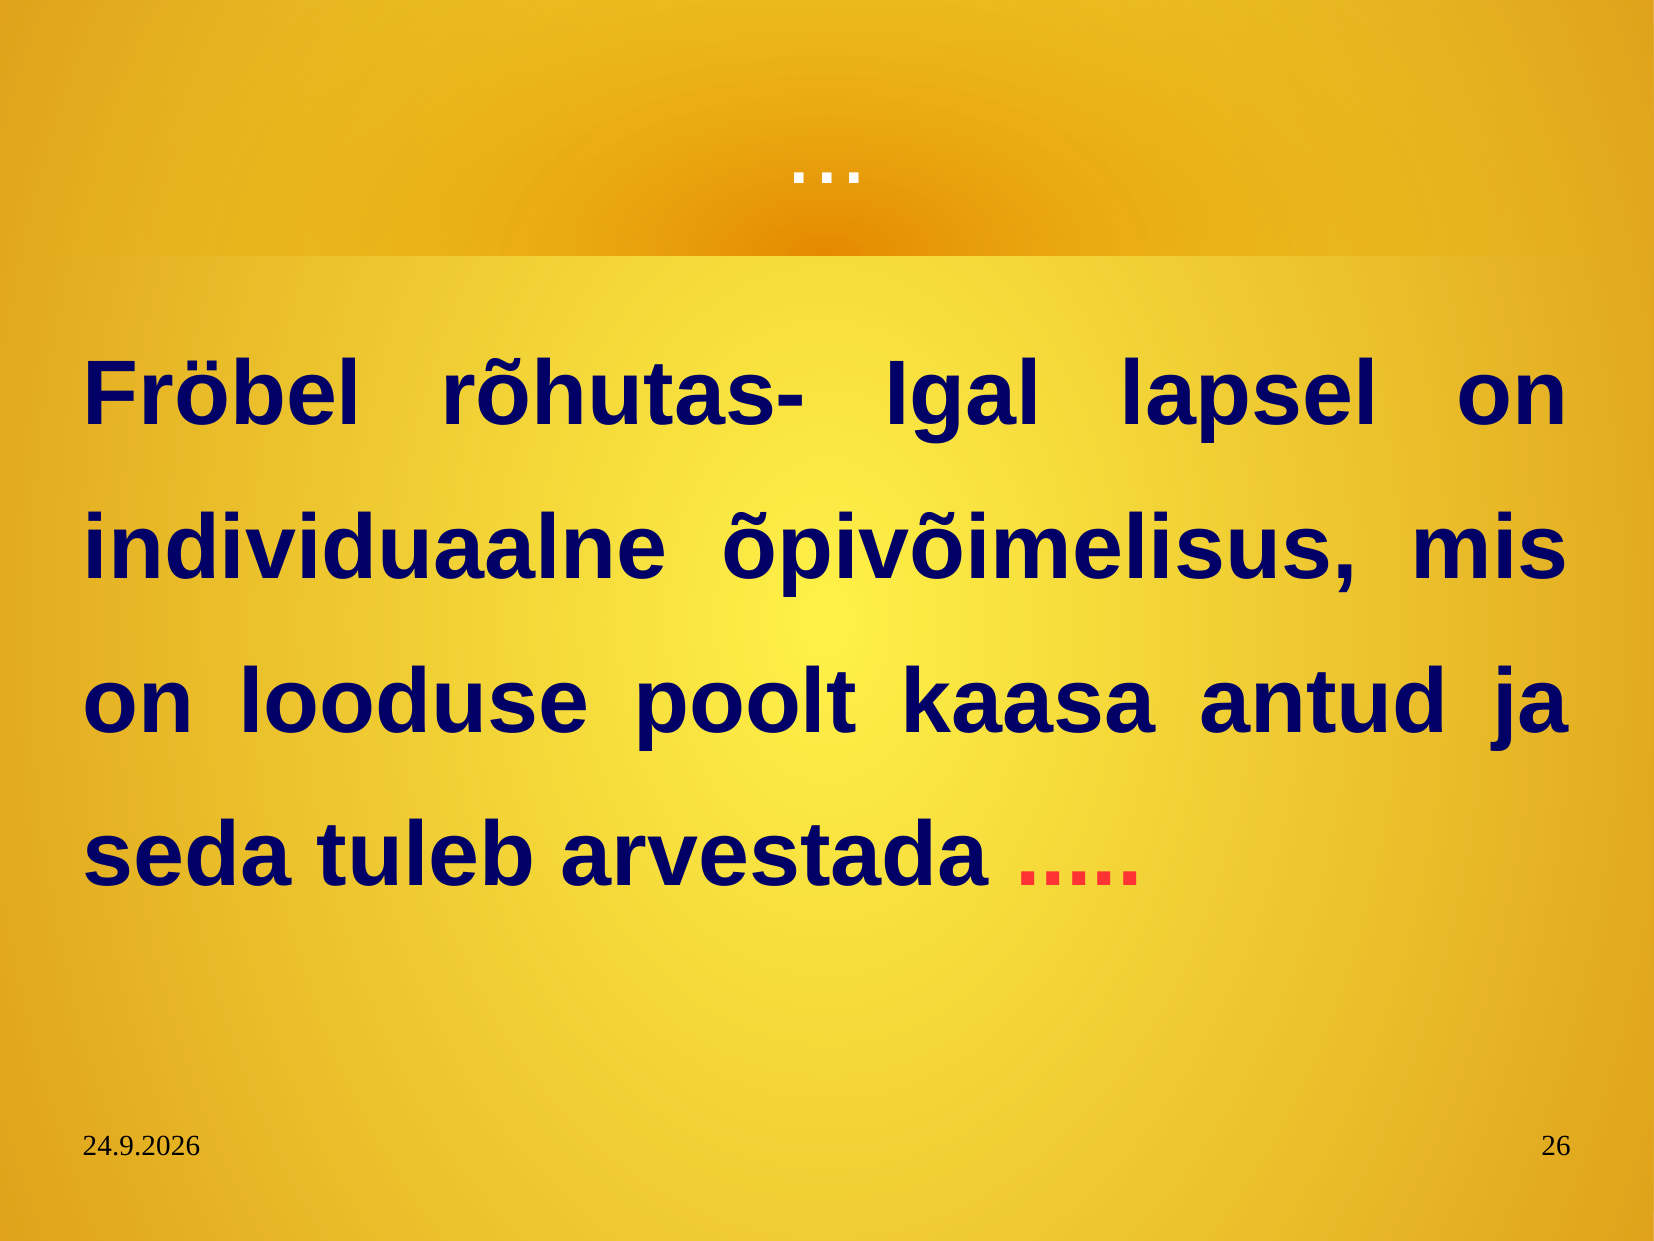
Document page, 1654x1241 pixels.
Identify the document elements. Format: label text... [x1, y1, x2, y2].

title ... [82, 47, 1571, 252]
list Fröbel rõhutas- Igal lapsel on individuaalne õpivõimelisus, mis on looduse poolt kaasa antud ja seda tuleb arvestada ..... [82, 290, 1571, 1010]
